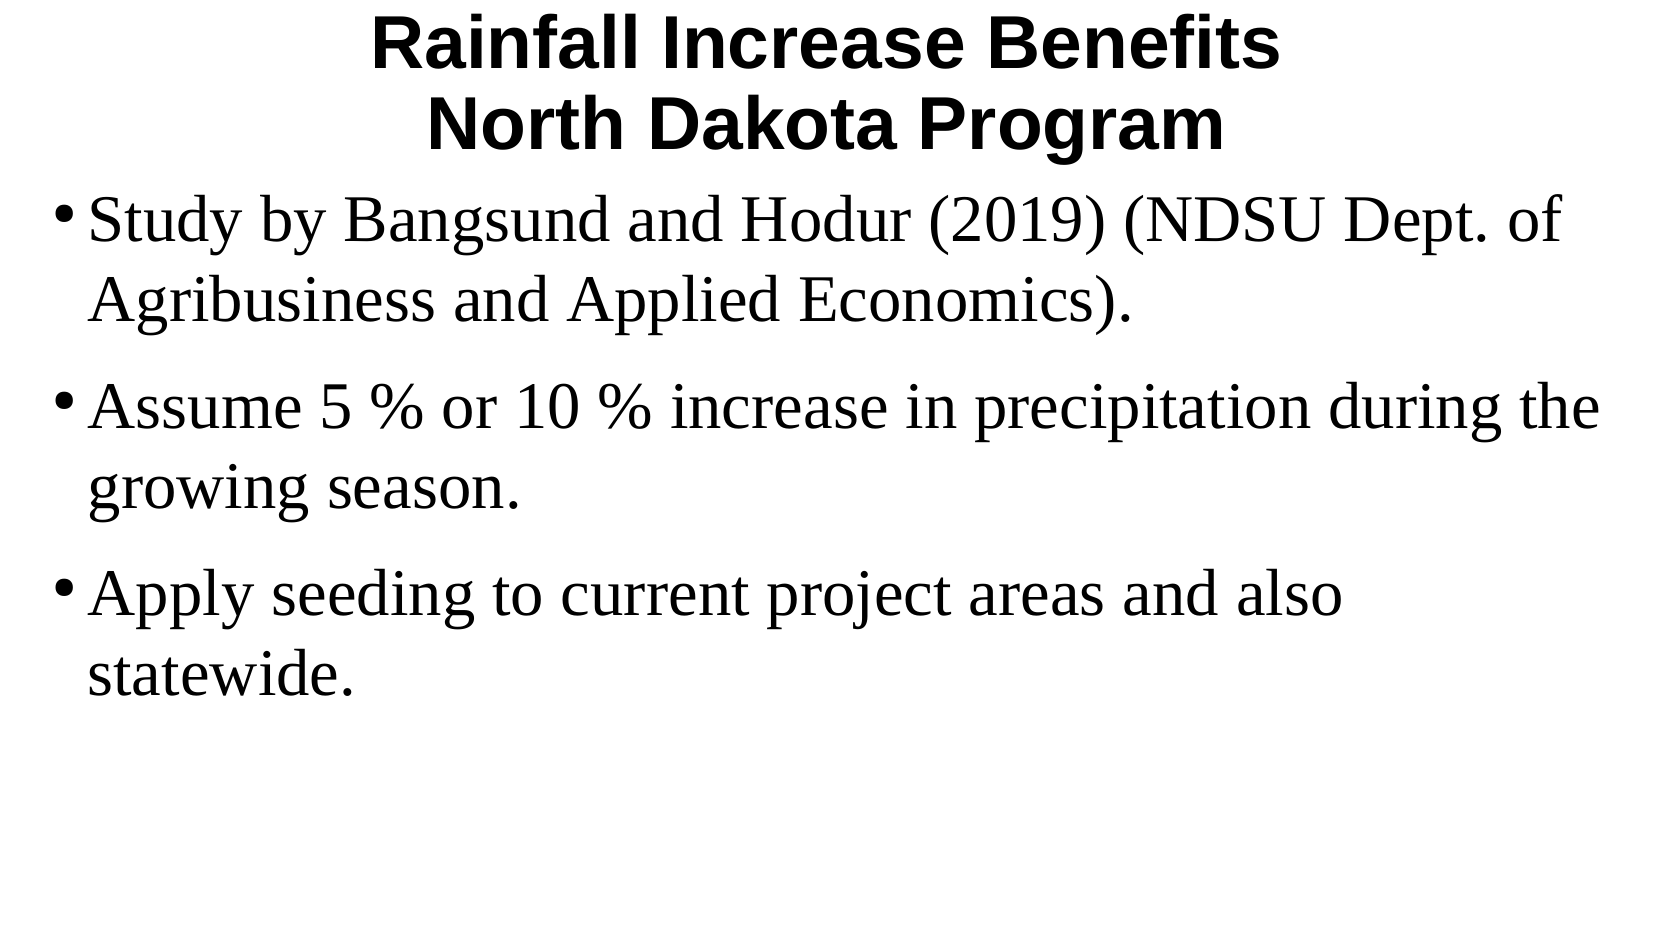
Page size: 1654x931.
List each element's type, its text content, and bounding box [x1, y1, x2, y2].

title Rainfall Increase Benefits North Dakota Program [0, 0, 1654, 170]
text_box Study by Bangsund and Hodur (2019) (NDSU Dept. of Agribusiness and Applied Economics). Assume 5 % or 10 % increase in precipitation during the growing season. Apply seeding to current project areas and also statewide. [37, 167, 1622, 717]
